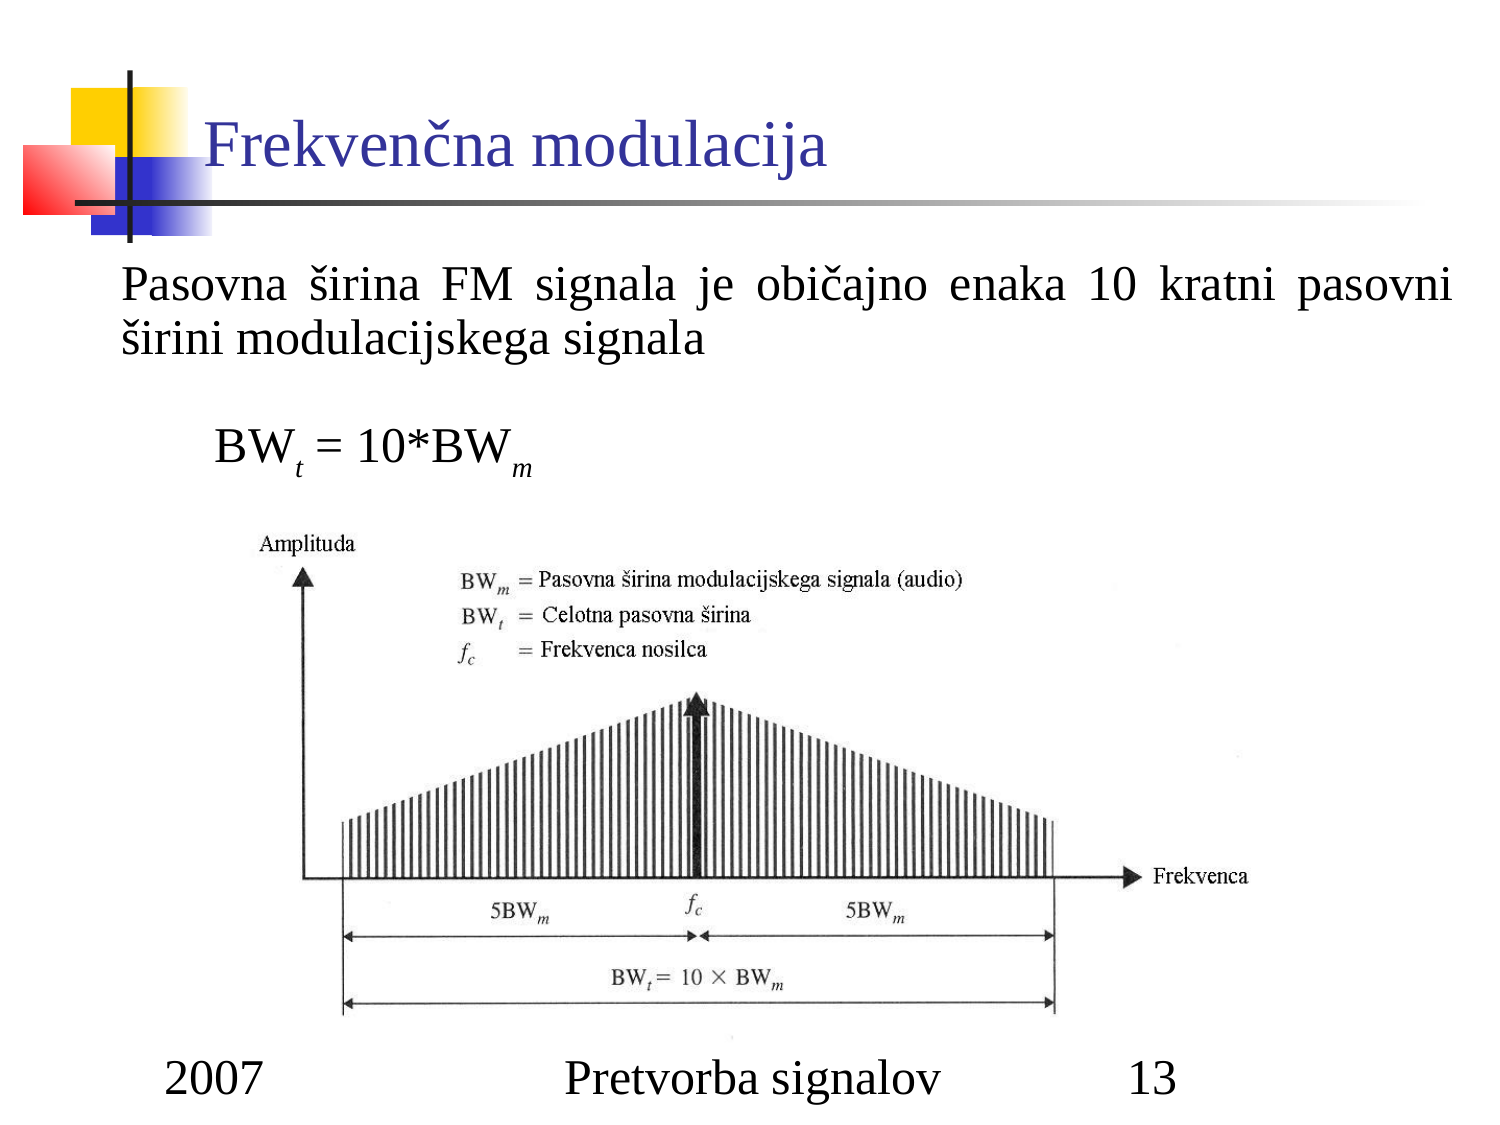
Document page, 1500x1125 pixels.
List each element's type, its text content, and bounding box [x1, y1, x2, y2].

picture [249, 499, 1306, 1057]
title Frekvenčna modulacija [188, 92, 1468, 188]
list Pasovna širina FM signala je običajno enaka 10 kratni pasovni širini modulacijskega signala BWt = 10*BWm [50, 249, 1469, 488]
